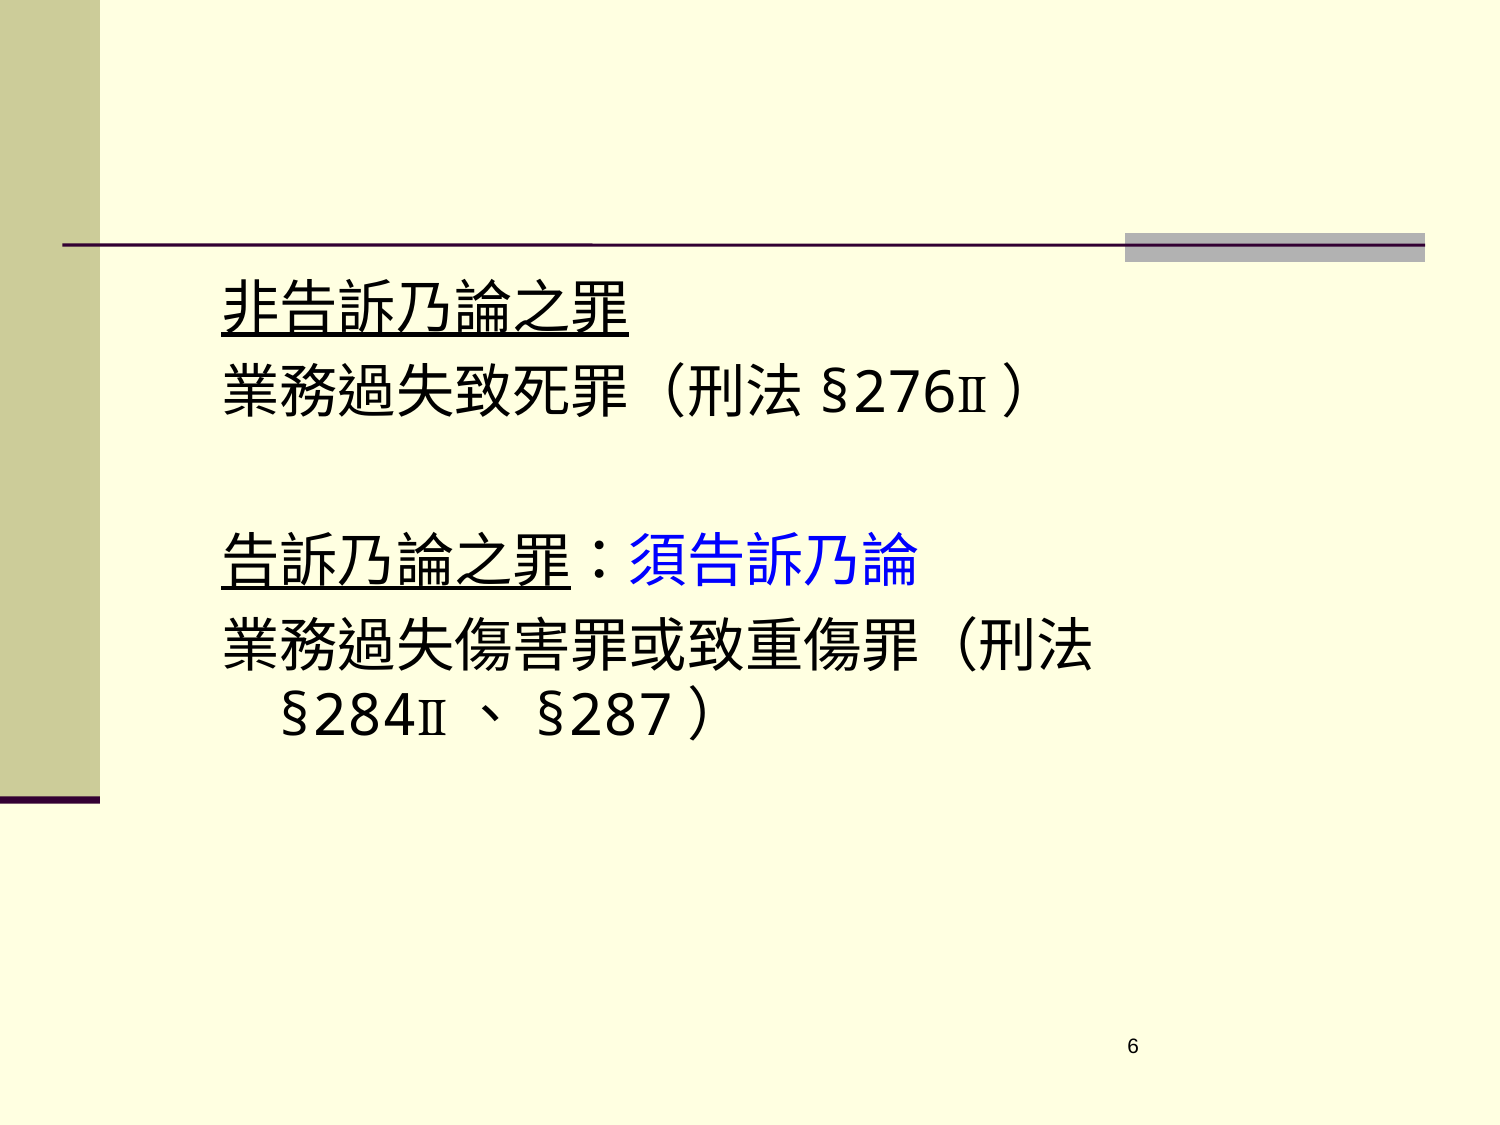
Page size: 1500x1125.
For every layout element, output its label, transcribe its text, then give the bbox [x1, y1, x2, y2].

list 非告訴乃論之罪 業務過失致死罪（刑法§276Ⅱ） 告訴乃論之罪：須告訴乃論 業務過失傷害罪或致重傷罪（刑法§284Ⅱ、§287） [150, 262, 1426, 1006]
text_box [1112, 1025, 1426, 1101]
